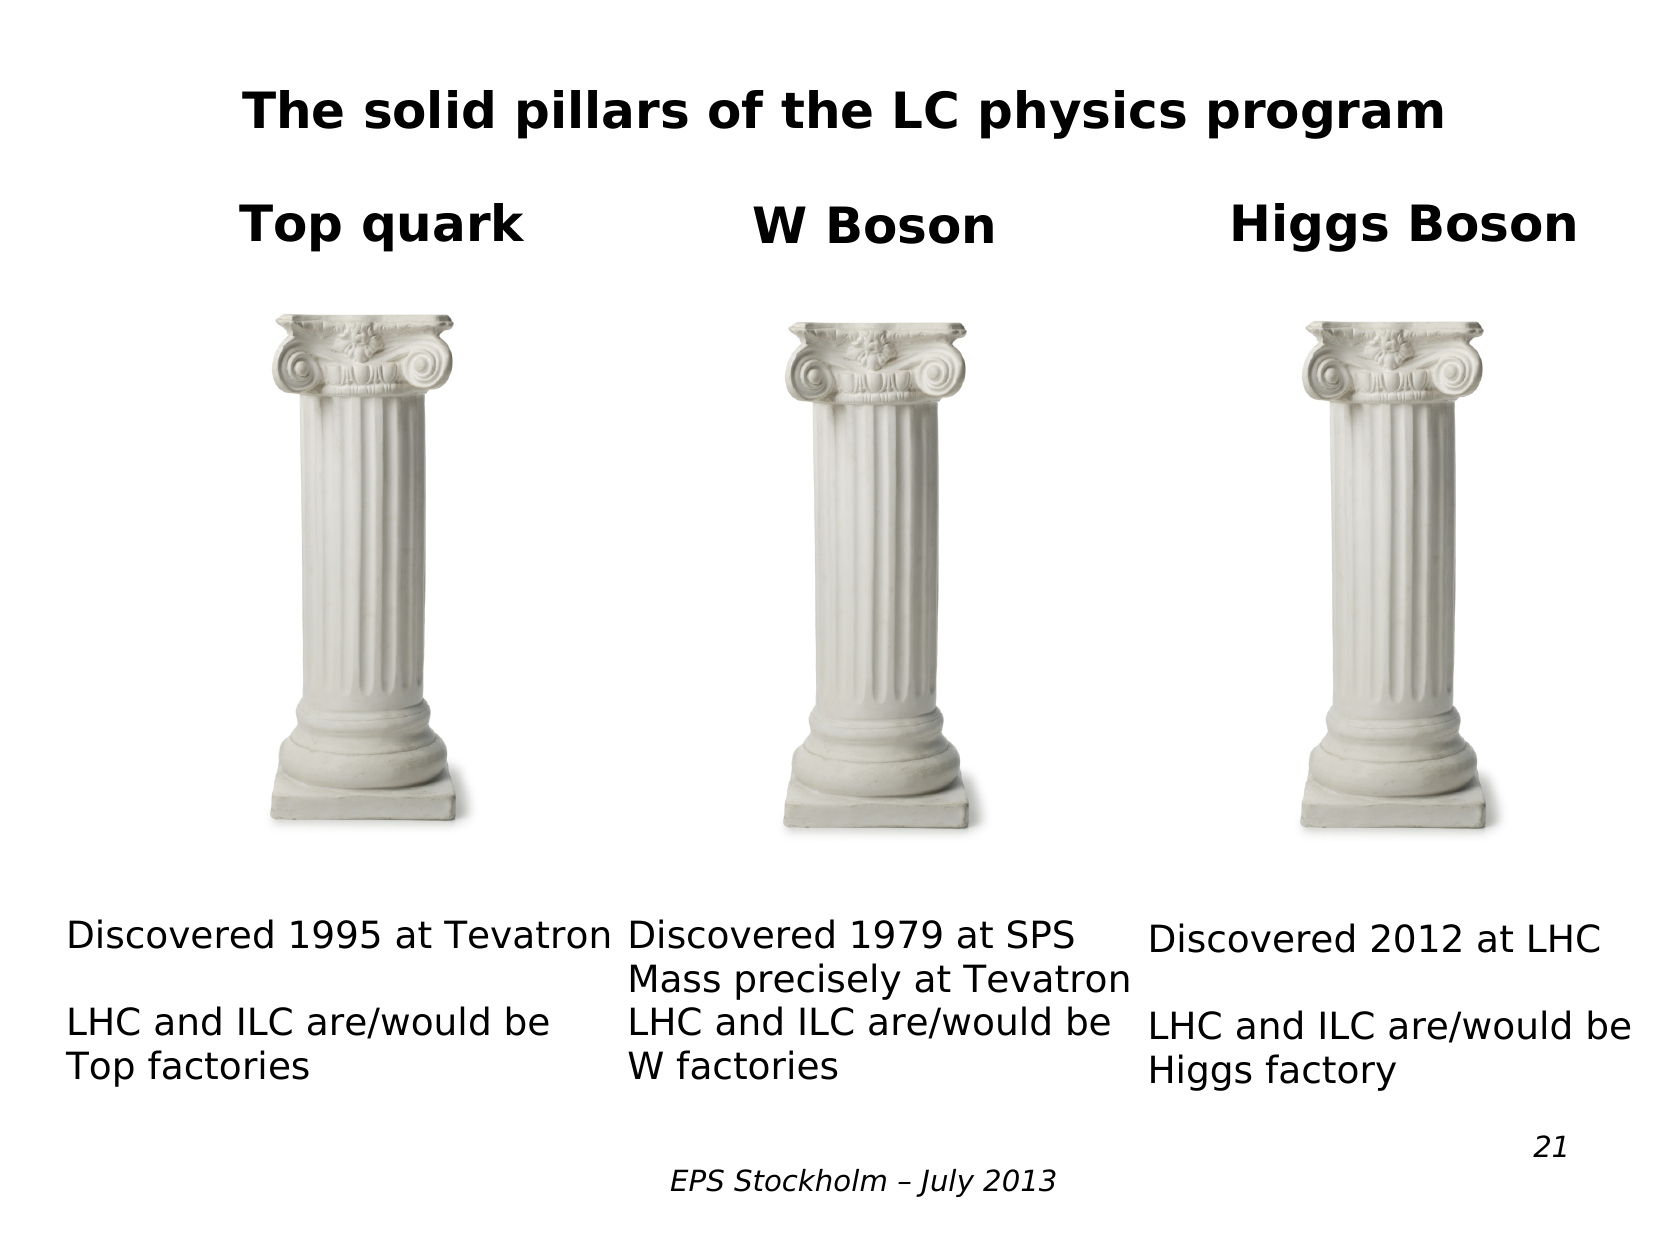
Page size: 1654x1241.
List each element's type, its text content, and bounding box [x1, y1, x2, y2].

picture [225, 292, 502, 843]
picture [1255, 299, 1532, 851]
text_box Discovered 2012 at LHC LHC and ILC are/would be Higgs factory [1132, 910, 1654, 1144]
text_box Discovered 1995 at Tevatron LHC and ILC are/would be Top factories [51, 906, 612, 1096]
picture [738, 300, 1015, 851]
text_box W Boson [738, 189, 1013, 263]
text_box Discovered 1979 at SPS Mass precisely at Tevatron LHC and ILC are/would be W factories [612, 906, 1250, 1096]
text_box Higgs Boson [1215, 187, 1595, 261]
text_box The solid pillars of the LC physics program [227, 75, 1463, 148]
text_box Top quark [225, 187, 551, 261]
